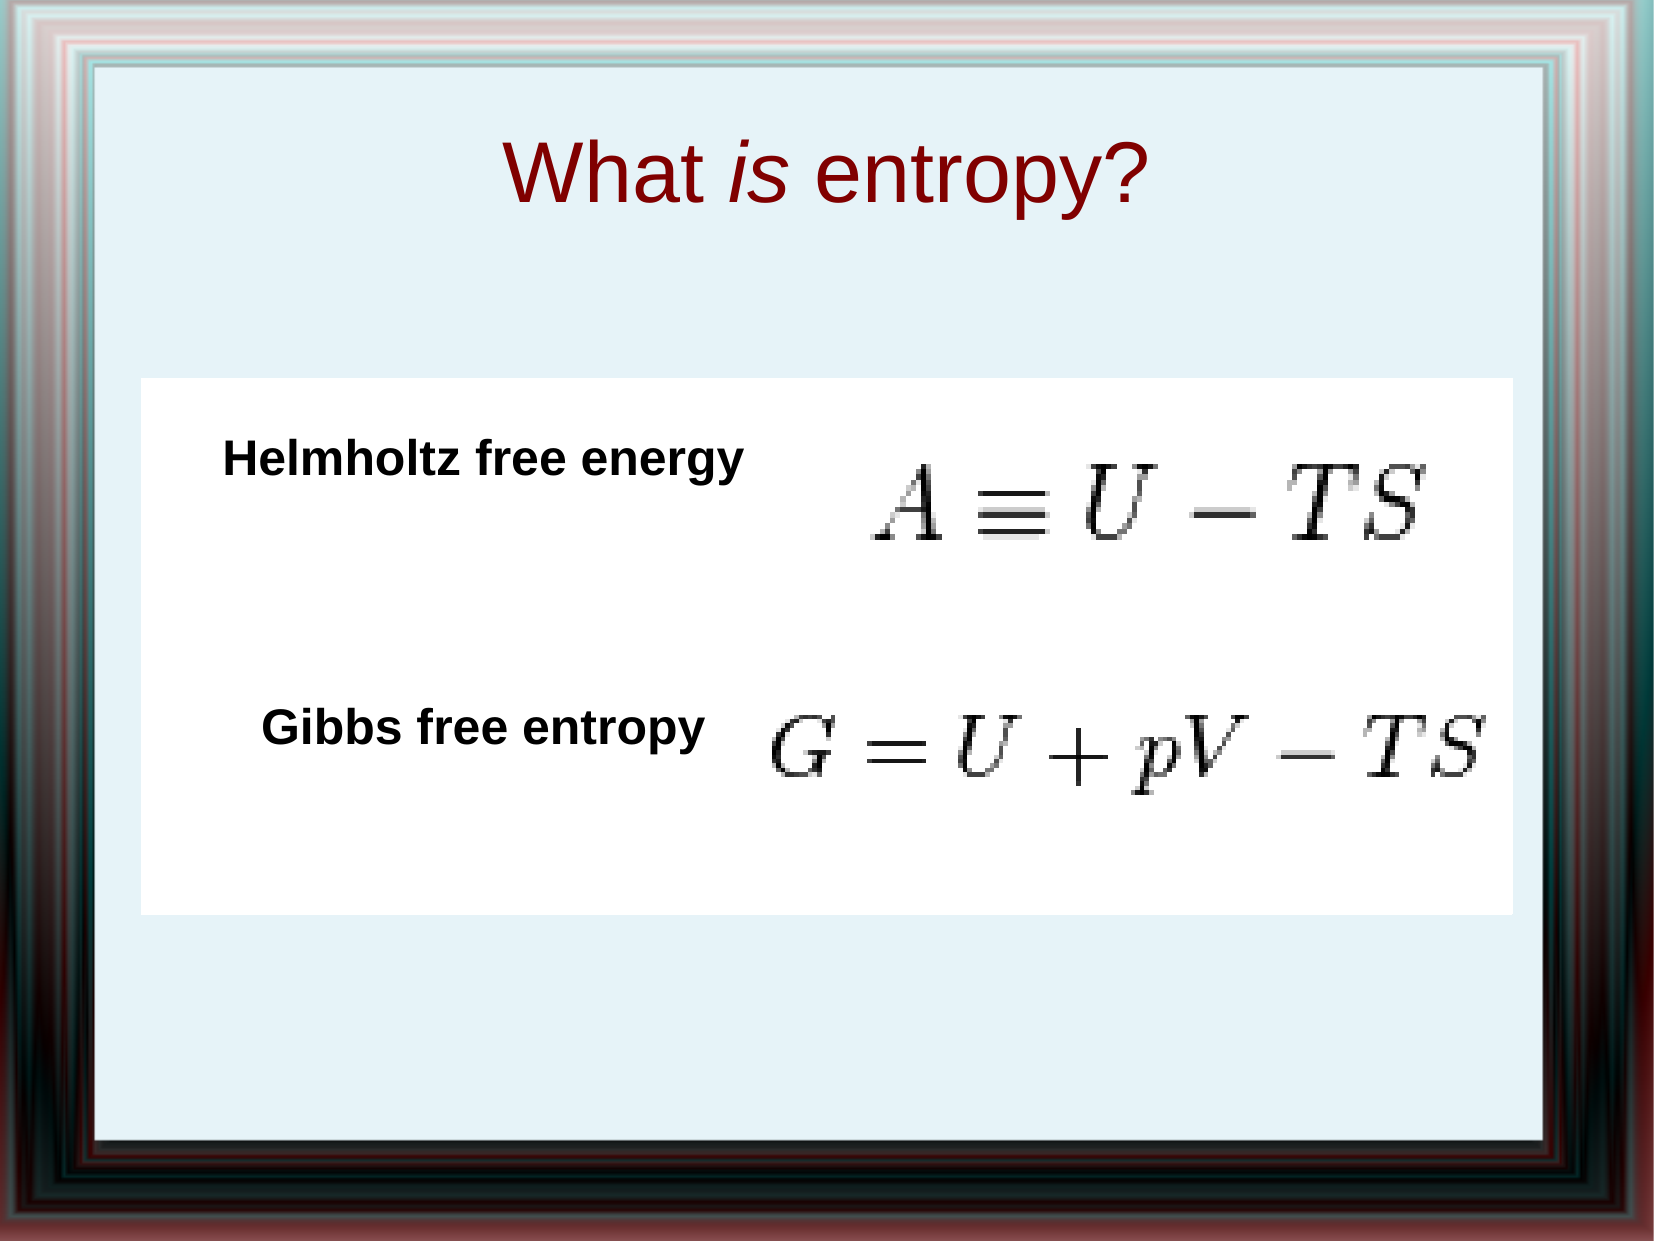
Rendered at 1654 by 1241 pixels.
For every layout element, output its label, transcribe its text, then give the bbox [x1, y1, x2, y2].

picture [0, 0, 1654, 1241]
table_cell [827, 540, 1512, 914]
title What is entropy? [118, 88, 1536, 257]
table_cell Gibbs free entropy [142, 540, 826, 914]
table_header [827, 379, 1512, 539]
table_header Helmholtz free energy [142, 379, 826, 539]
